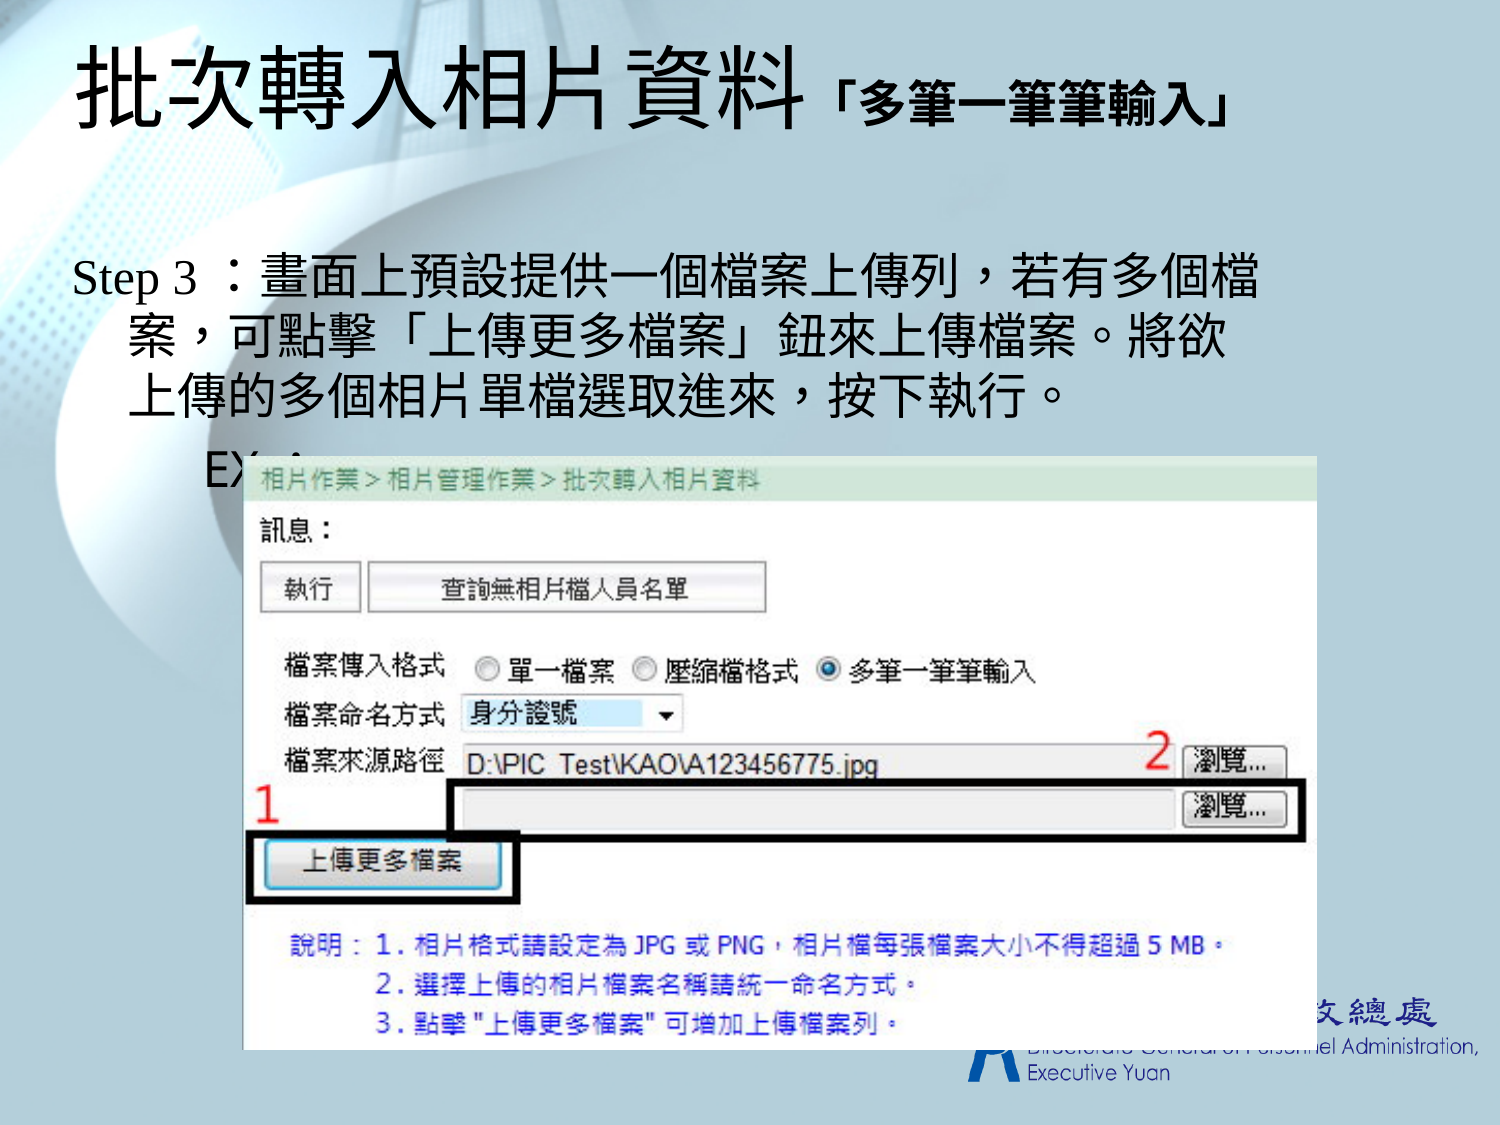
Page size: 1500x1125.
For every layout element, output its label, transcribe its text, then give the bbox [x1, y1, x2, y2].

picture [242, 456, 1317, 1050]
list Step 3：畫面上預設提供一個檔案上傳列，若有多個檔案，可點擊「上傳更多檔案」鈕來上傳檔案。將欲上傳的多個相片單檔選取進來，按下執行。 EX： [0, 237, 1276, 1083]
text_box 批次轉入相片資料「多筆一筆筆輸入」 [58, 23, 1334, 138]
